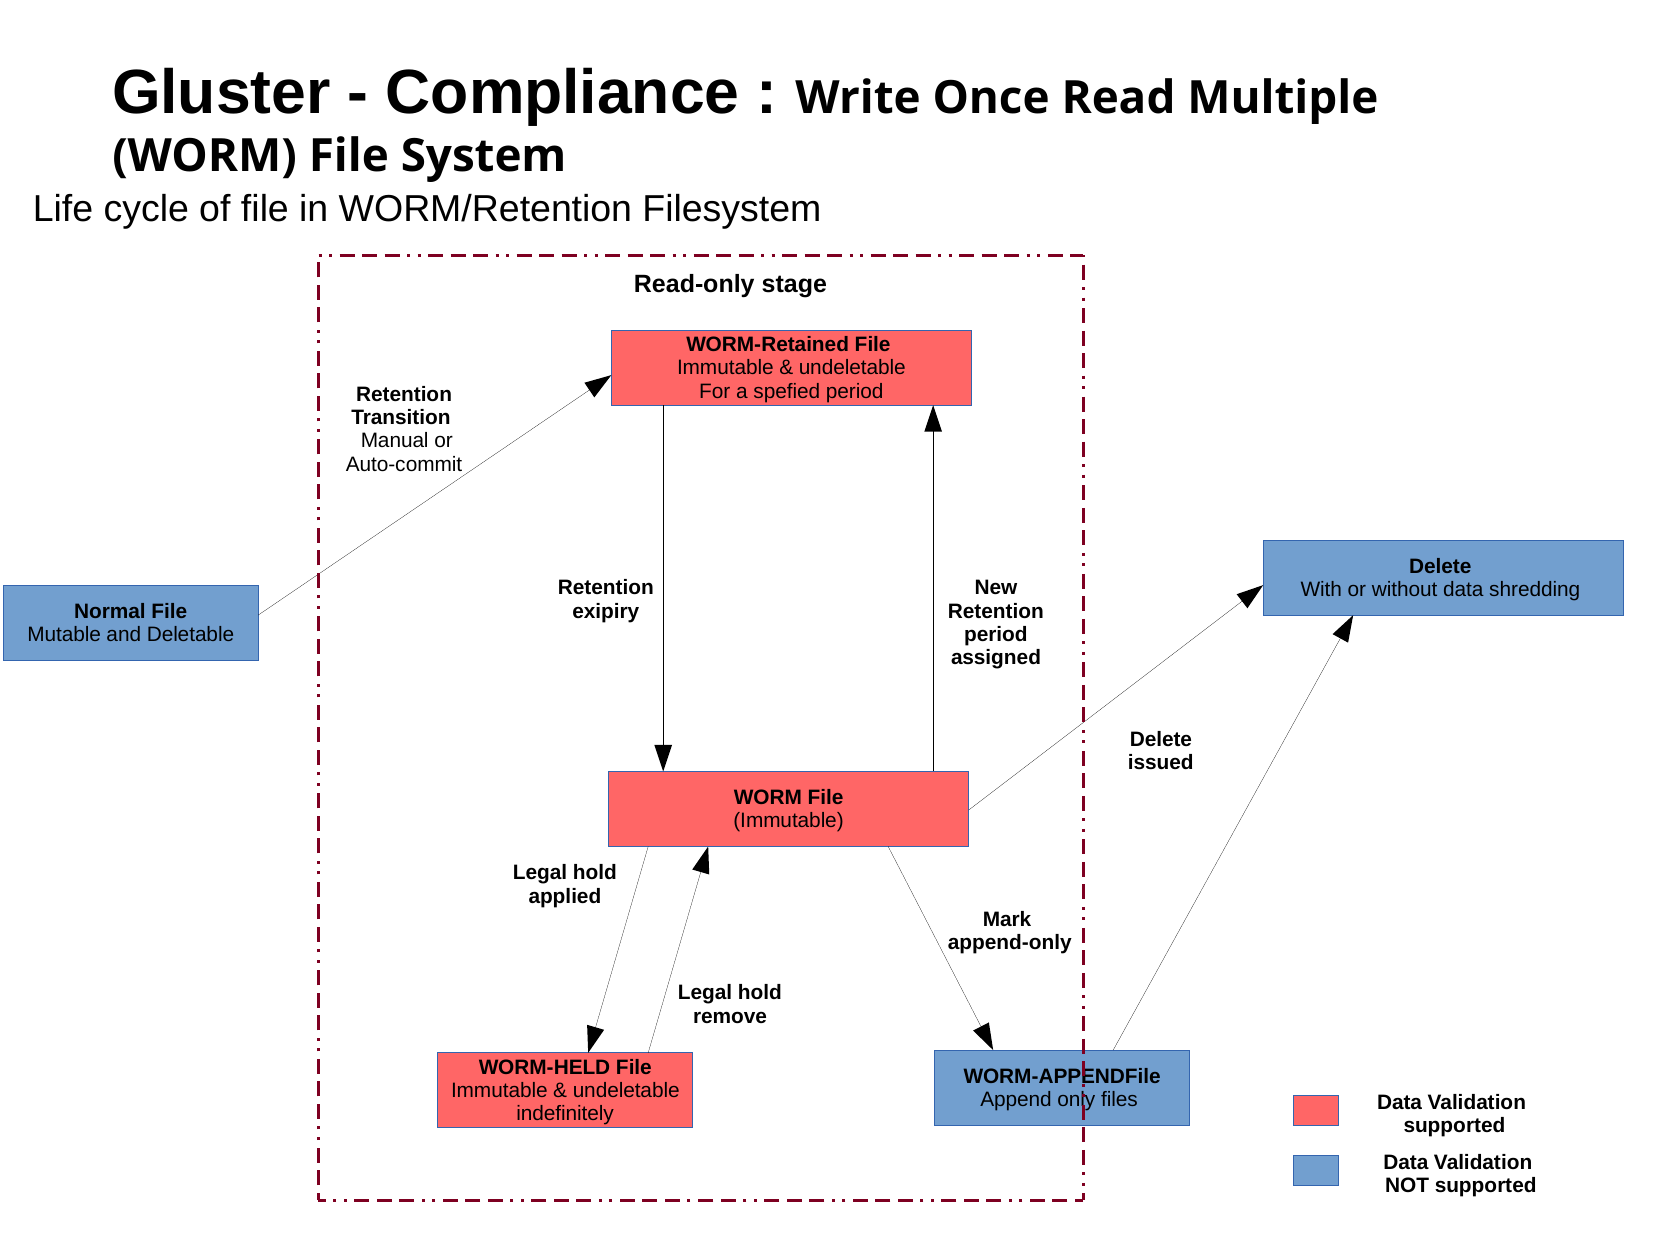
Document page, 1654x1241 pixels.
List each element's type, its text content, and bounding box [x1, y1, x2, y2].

text_box Data Validation NOT supported [1273, 1143, 1649, 1205]
text_box Life cycle of file in WORM/Retention Filesystem [18, 180, 1009, 237]
text_box Retention Transition Manual or Auto-commit [331, 375, 499, 484]
text_box Gluster - Compliance : Write Once Read Multiple (WORM) File System [76, 19, 1565, 208]
text_box Legal hold applied [498, 853, 634, 916]
text_box Retention exipiry [543, 568, 679, 631]
text_box WORM-APPENDFile Append only files [1084, 1050, 1190, 1126]
text_box [318, 255, 1084, 1201]
text_box Delete issued [1113, 720, 1249, 782]
text_box Data Validation supported [1264, 1083, 1640, 1145]
text_box Delete With or without data shredding [1263, 540, 1624, 616]
text_box Normal File Mutable and Deletable [3, 585, 259, 661]
text_box New Retention period assigned [933, 568, 1069, 677]
text_box Legal hold remove [663, 973, 799, 1036]
text_box Mark append-only [933, 900, 1099, 962]
